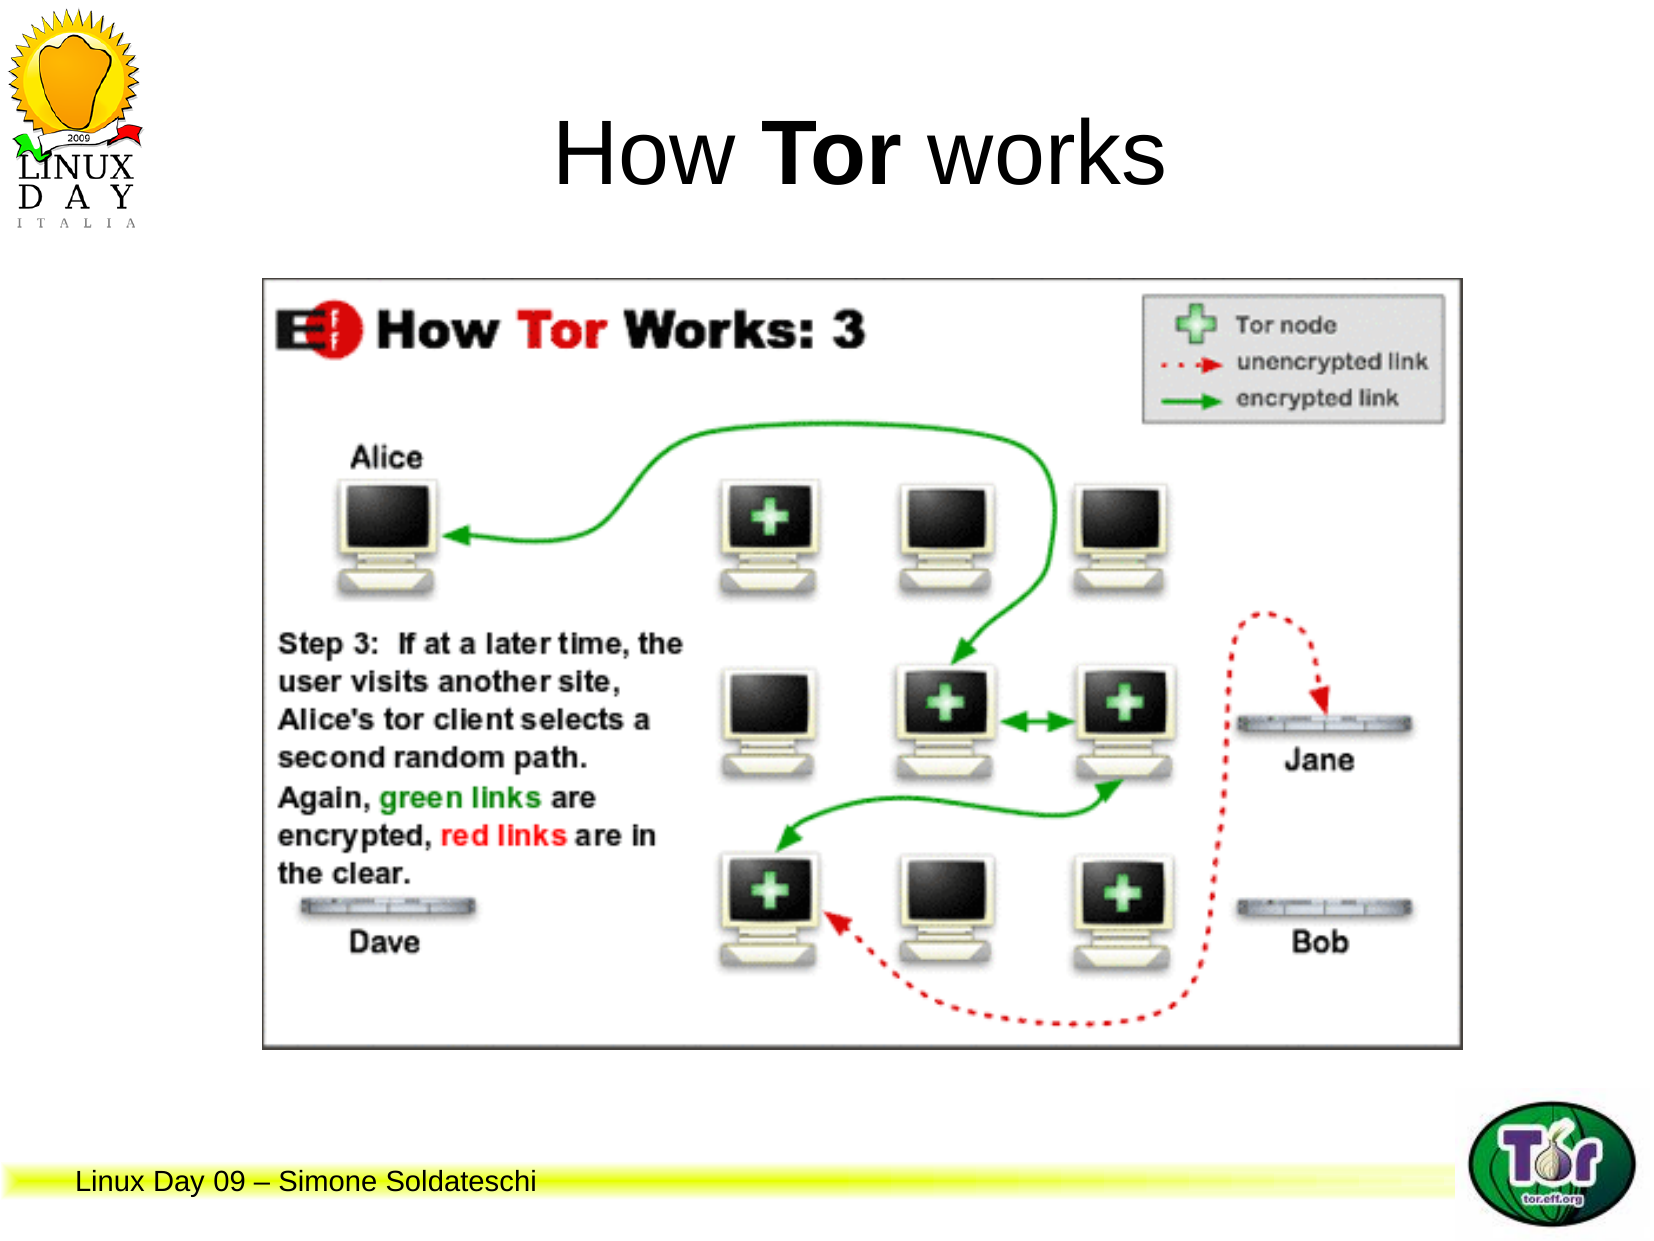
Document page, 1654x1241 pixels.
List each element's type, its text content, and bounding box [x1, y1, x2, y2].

picture [1455, 1088, 1650, 1241]
picture [0, 0, 151, 235]
picture [262, 278, 1463, 1051]
title How Tor works [150, 49, 1571, 257]
